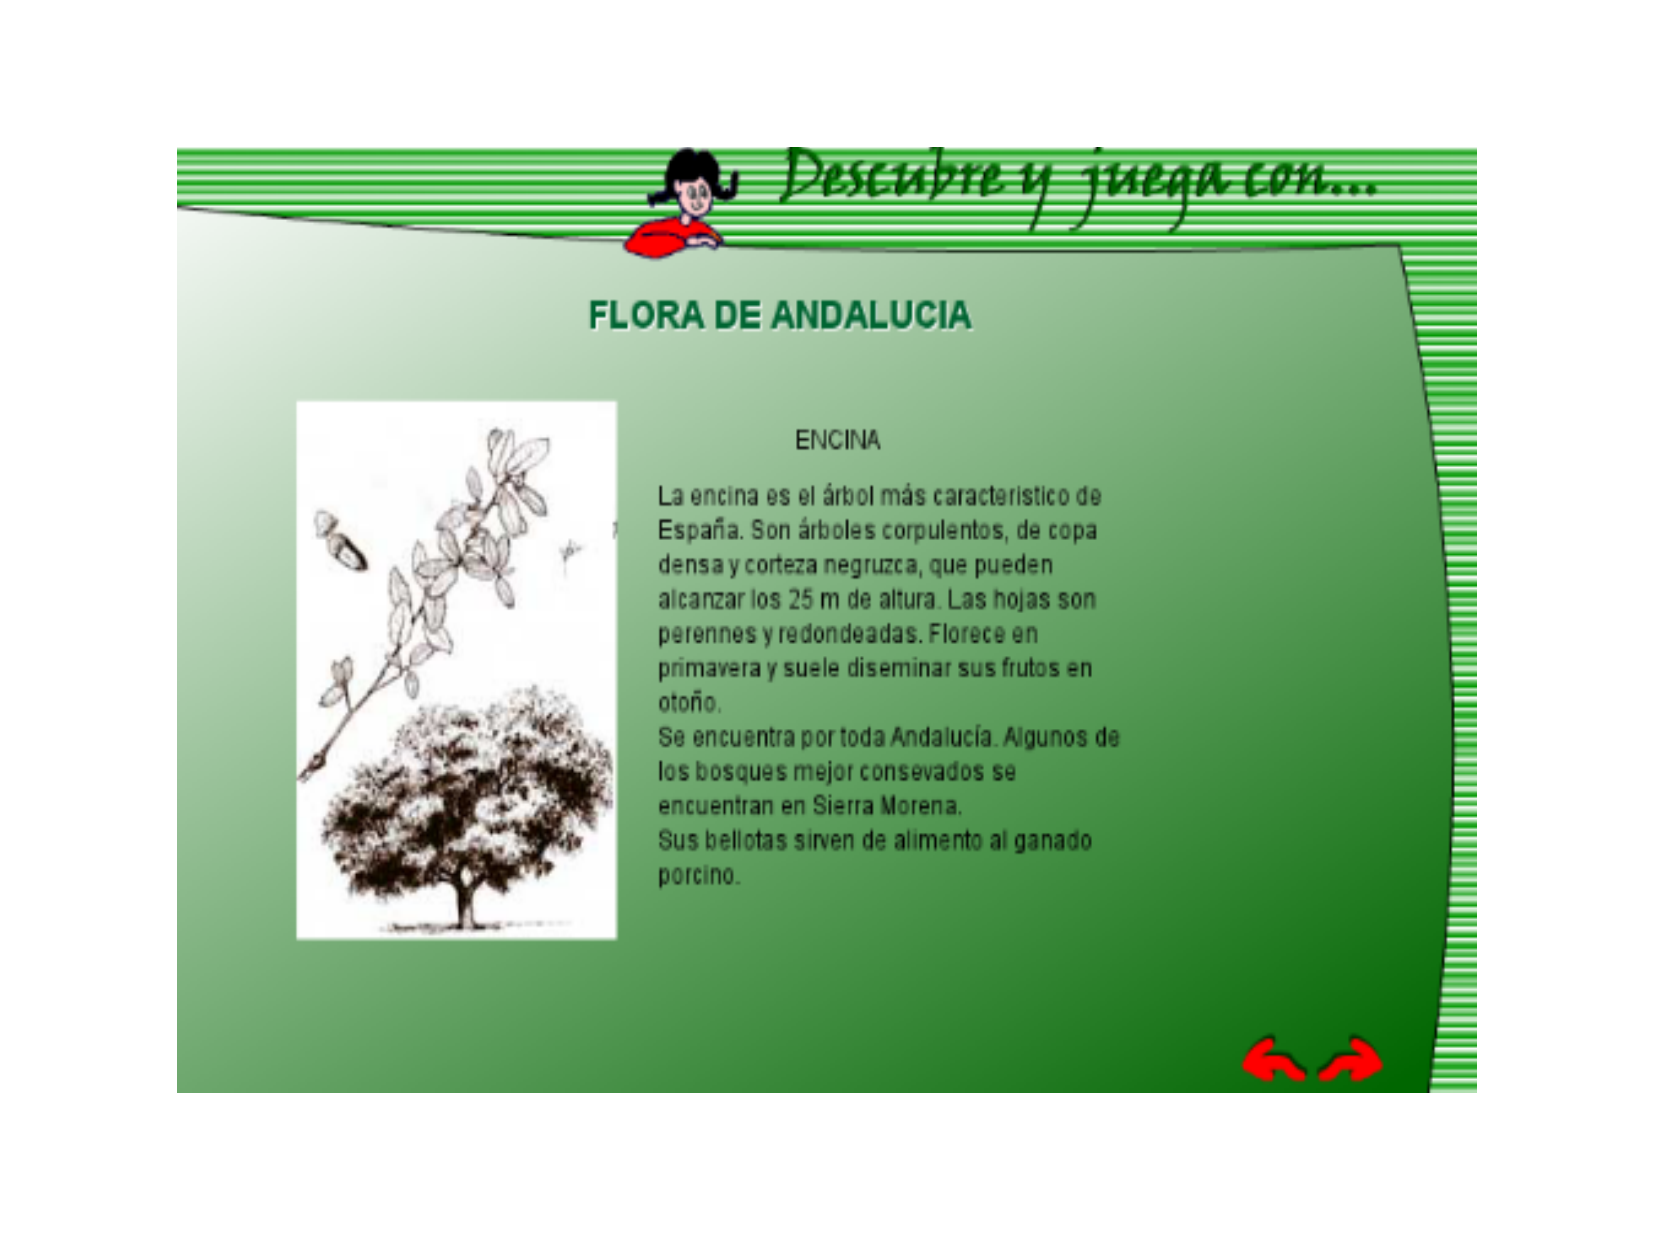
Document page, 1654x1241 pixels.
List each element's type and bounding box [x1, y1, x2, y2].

picture [177, 147, 1477, 1093]
